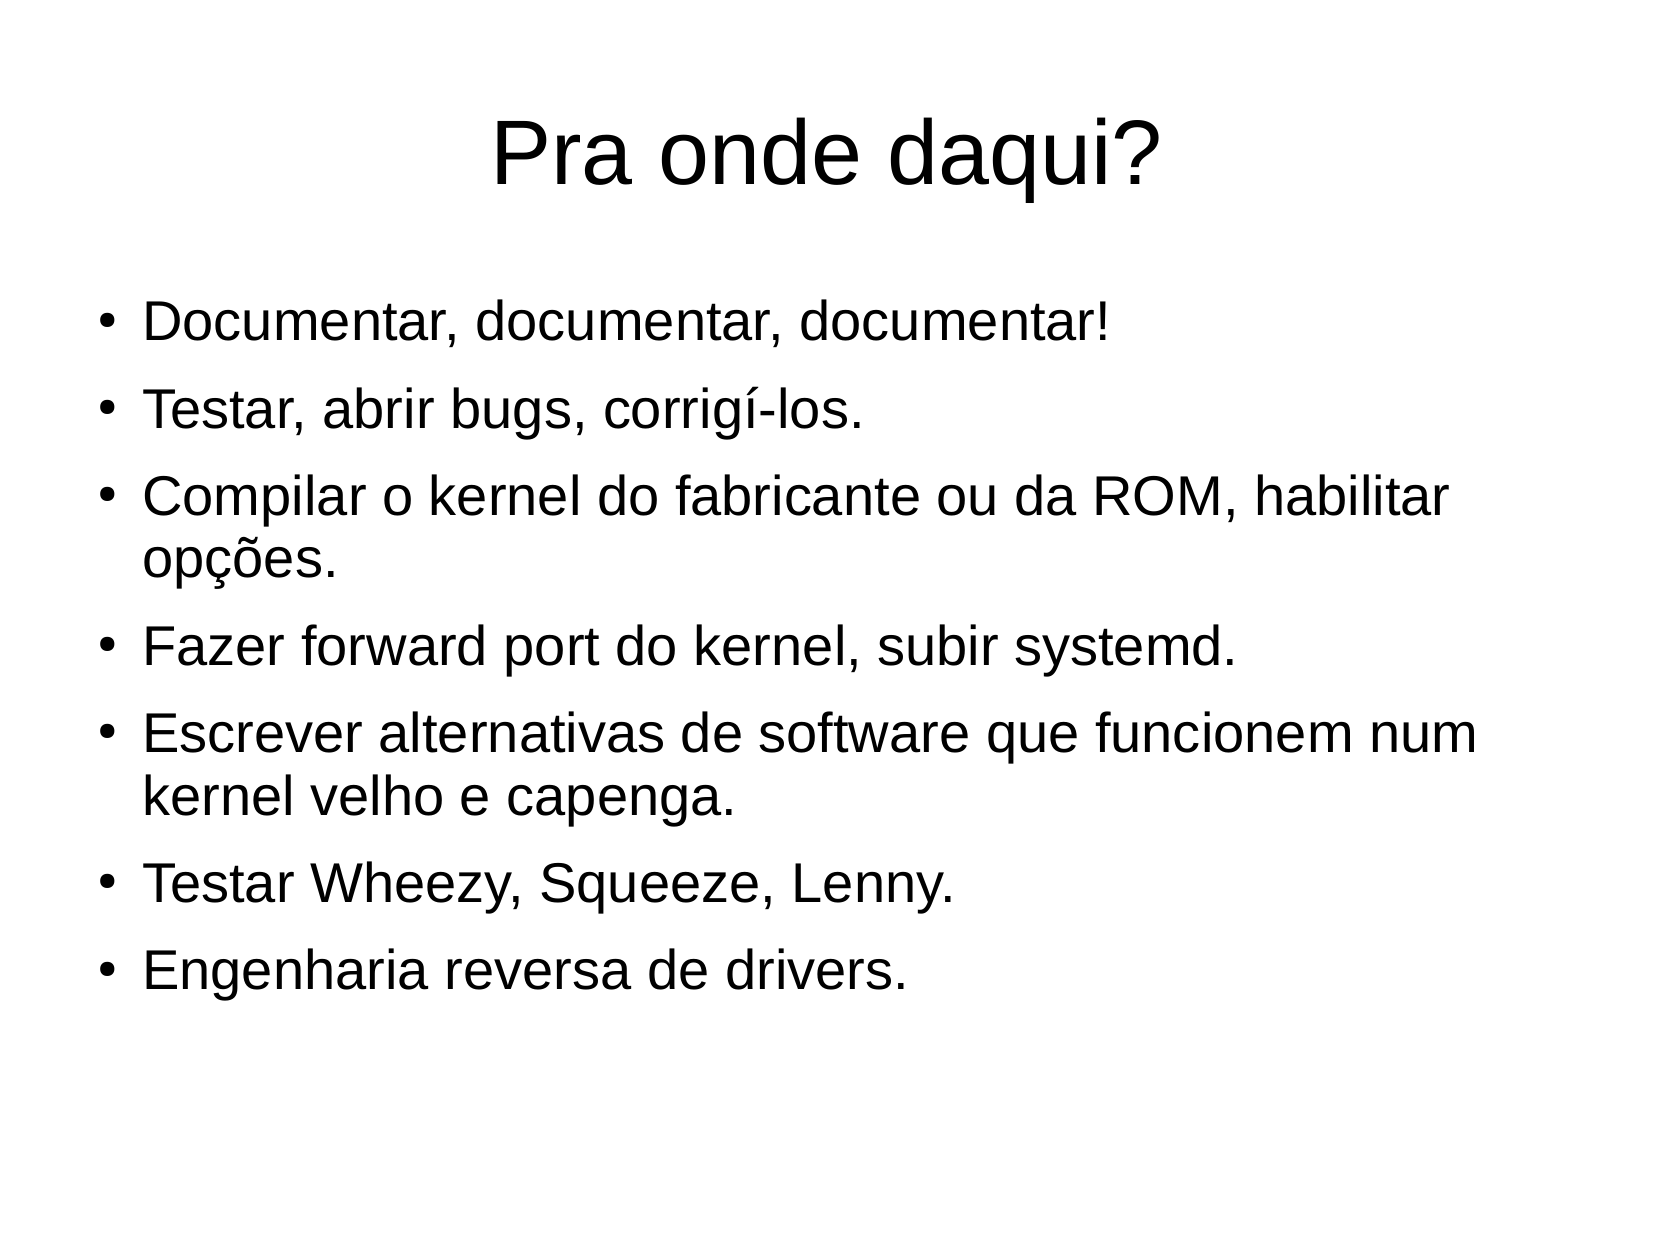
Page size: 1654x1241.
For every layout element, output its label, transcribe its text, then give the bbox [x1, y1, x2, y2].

title Pra onde daqui? [82, 49, 1571, 257]
list Documentar, documentar, documentar! Testar, abrir bugs, corrigí-los. Compilar o kernel do fabricante ou da ROM, habilitar opções. Fazer forward port do kernel, subir systemd. Escrever alternativas de software que funcionem num kernel velho e capenga. Testar Wheezy, Squeeze, Lenny. Engenharia reversa de drivers. [82, 290, 1571, 1010]
